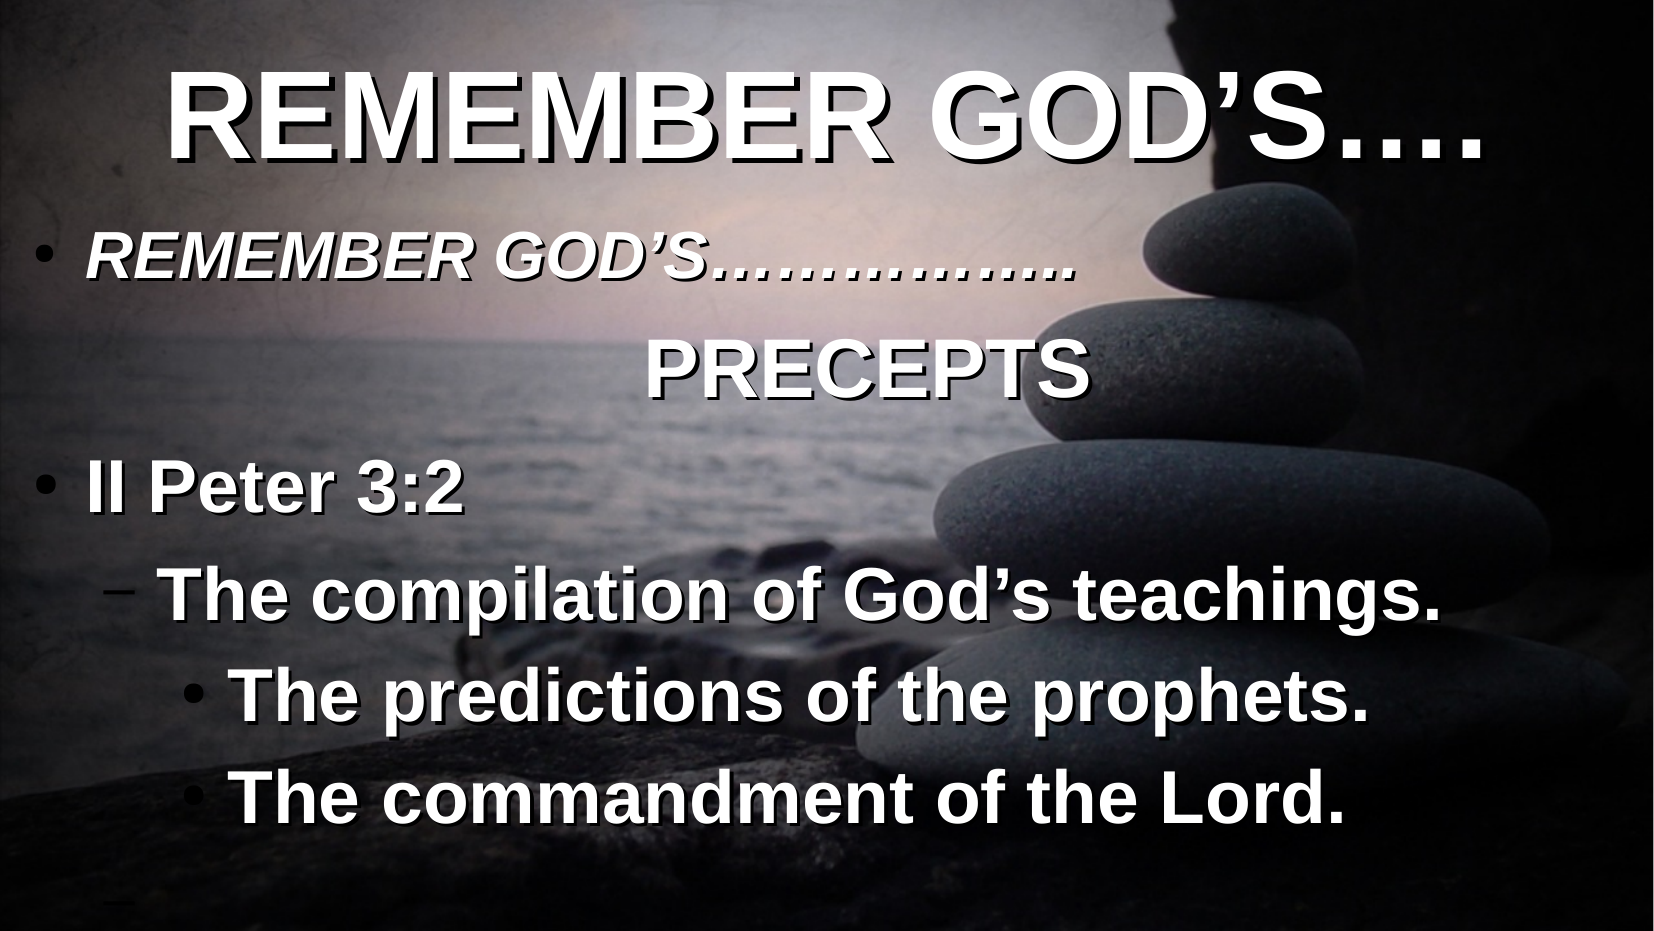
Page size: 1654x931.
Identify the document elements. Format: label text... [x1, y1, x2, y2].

list REMEMBER GOD’S…………….. PRECEPTS II Peter 3:2 The compilation of God’s teachings. The predictions of the prophets. The commandment of the Lord. [15, 217, 1651, 916]
picture [0, 0, 1654, 931]
title REMEMBER GOD’S…. [82, 37, 1571, 193]
